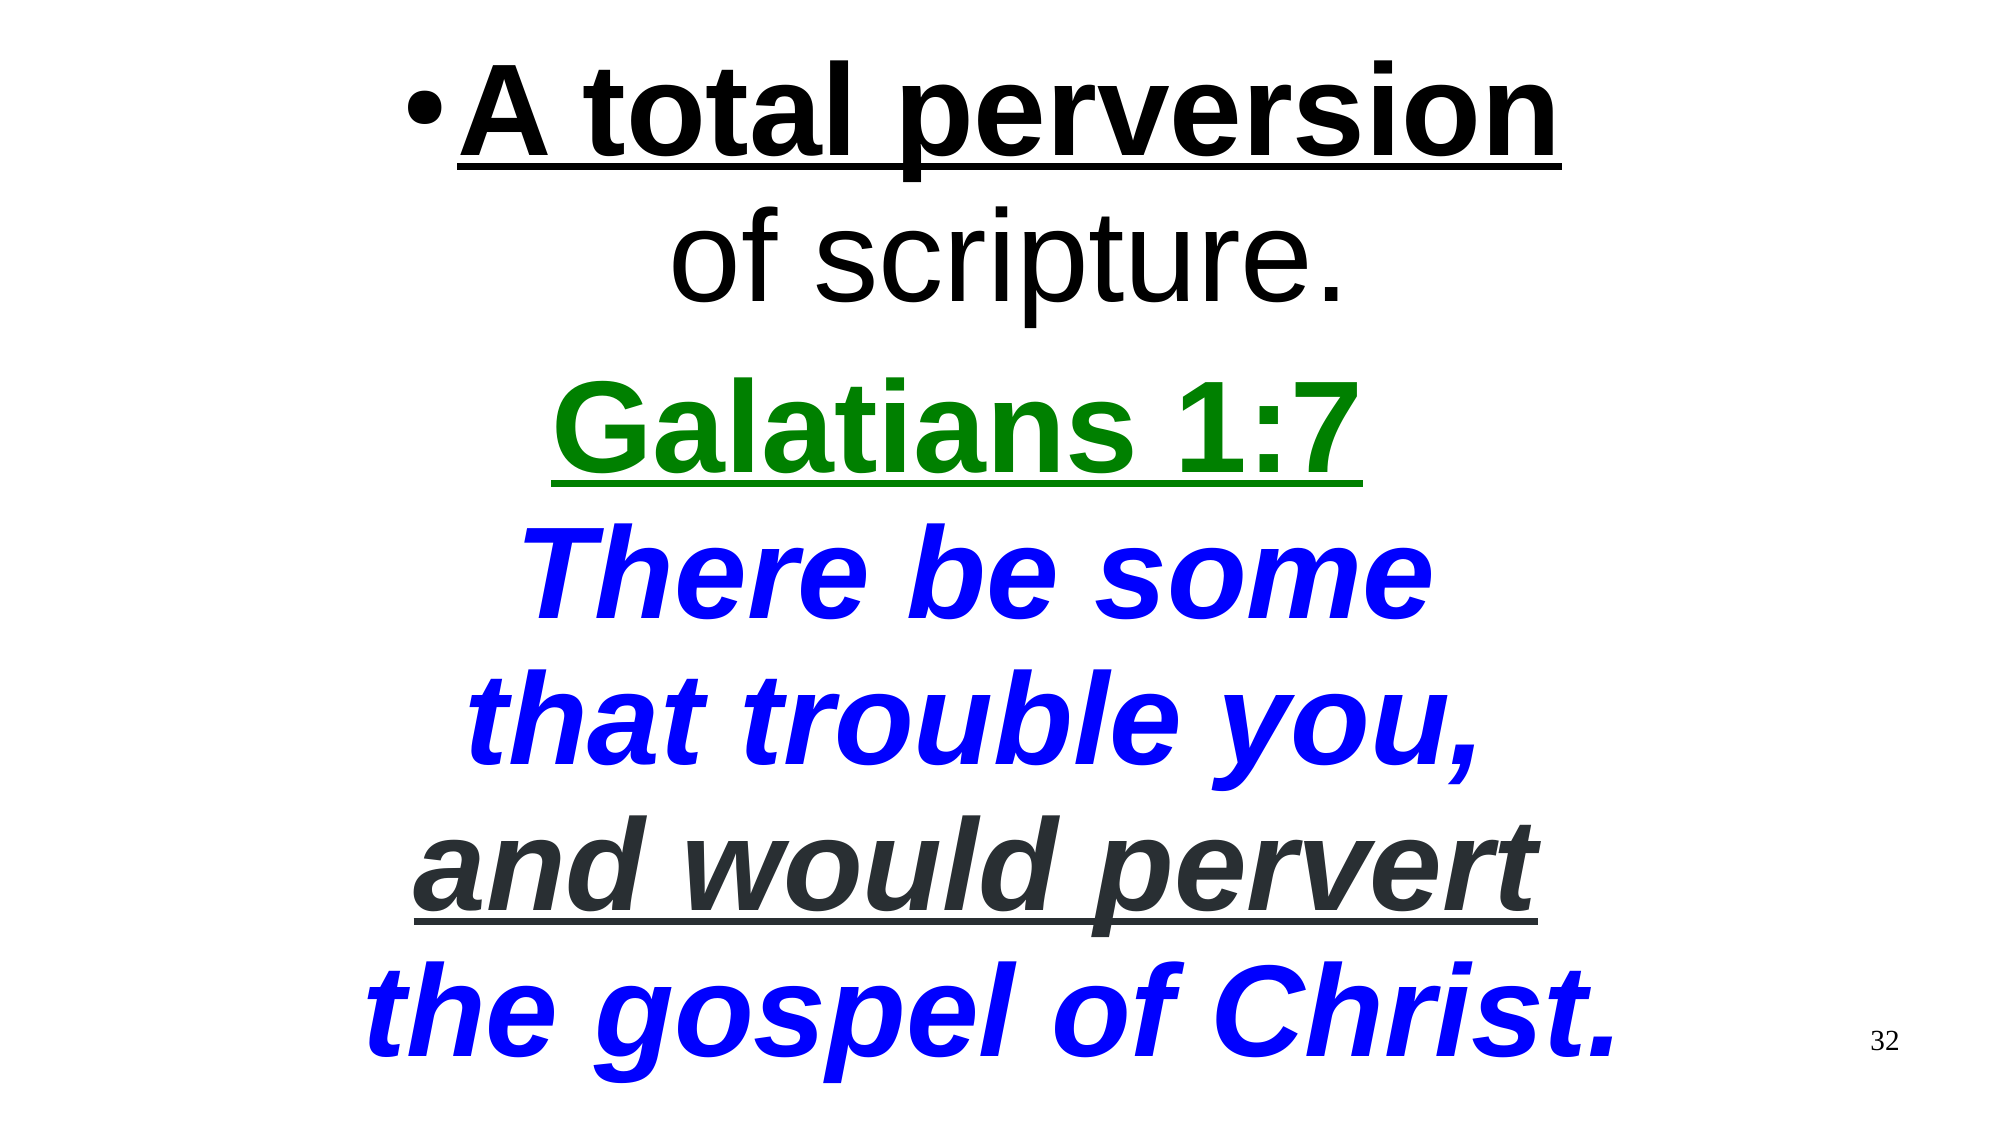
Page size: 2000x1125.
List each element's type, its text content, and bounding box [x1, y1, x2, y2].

list A total perversion of scripture. Galatians 1:7 There be some that trouble you, and would pervert the gospel of Christ. [37, 37, 1951, 1088]
